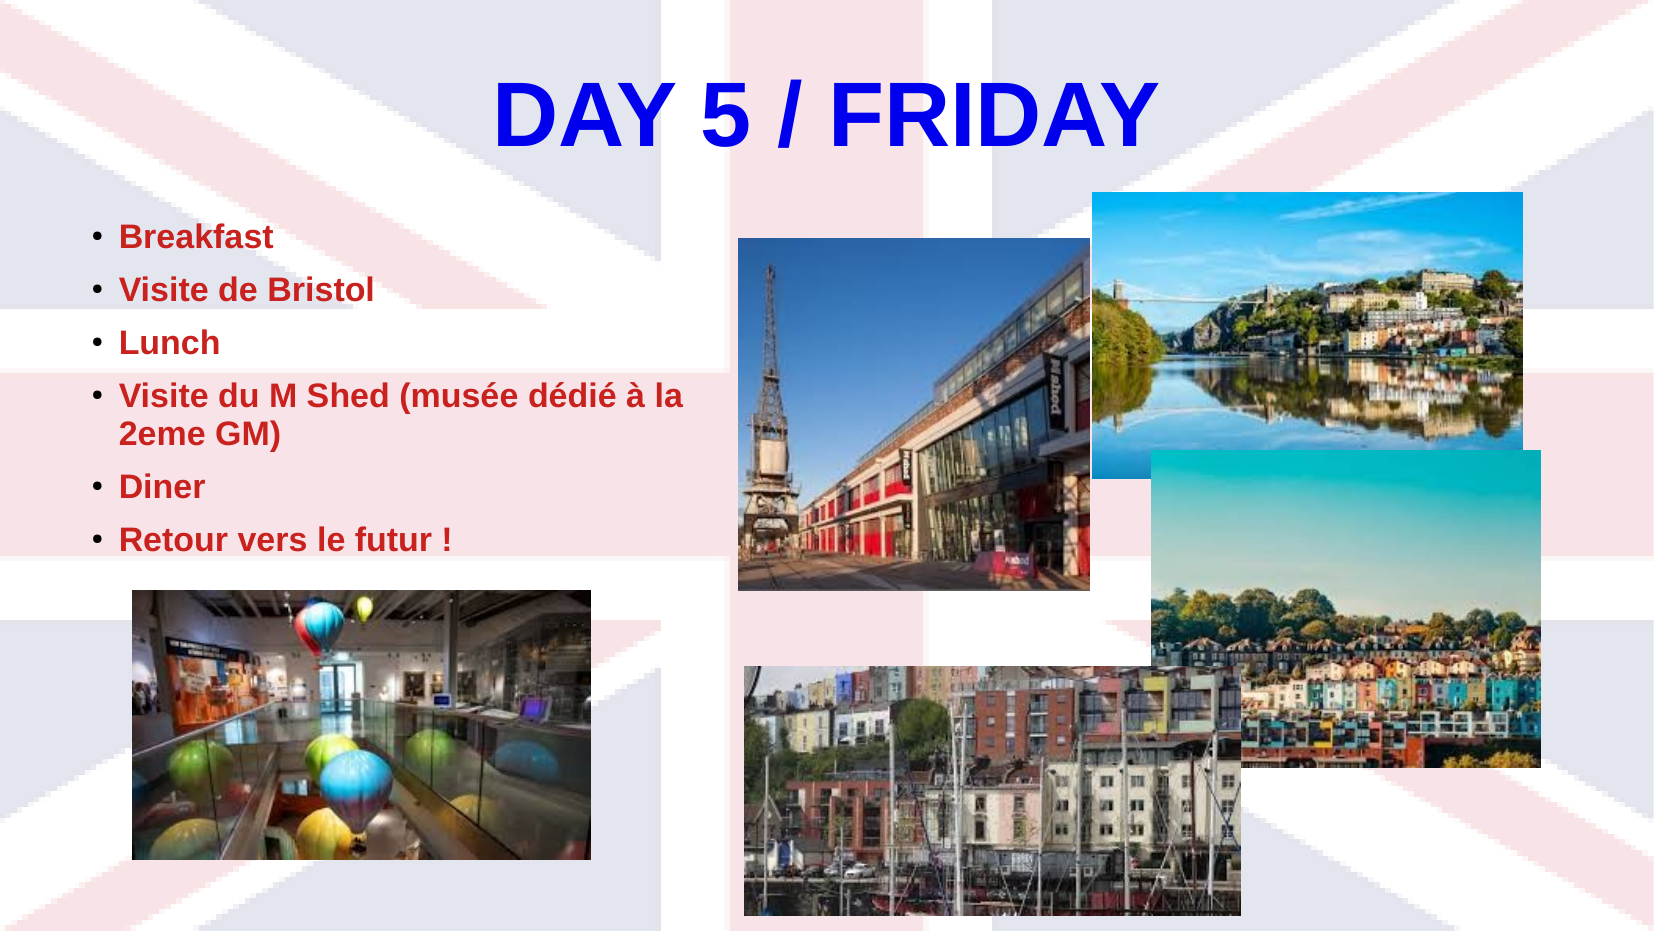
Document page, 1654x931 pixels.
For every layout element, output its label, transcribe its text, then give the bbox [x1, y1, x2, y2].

title DAY 5 / FRIDAY [82, 37, 1571, 193]
picture [1226, 194, 1234, 200]
picture [132, 590, 591, 860]
picture [738, 238, 1090, 591]
picture [744, 192, 1541, 916]
list Breakfast Visite de Bristol Lunch Visite du M Shed (musée dédié à la 2eme GM) Diner Retour vers le futur ! [82, 217, 768, 562]
